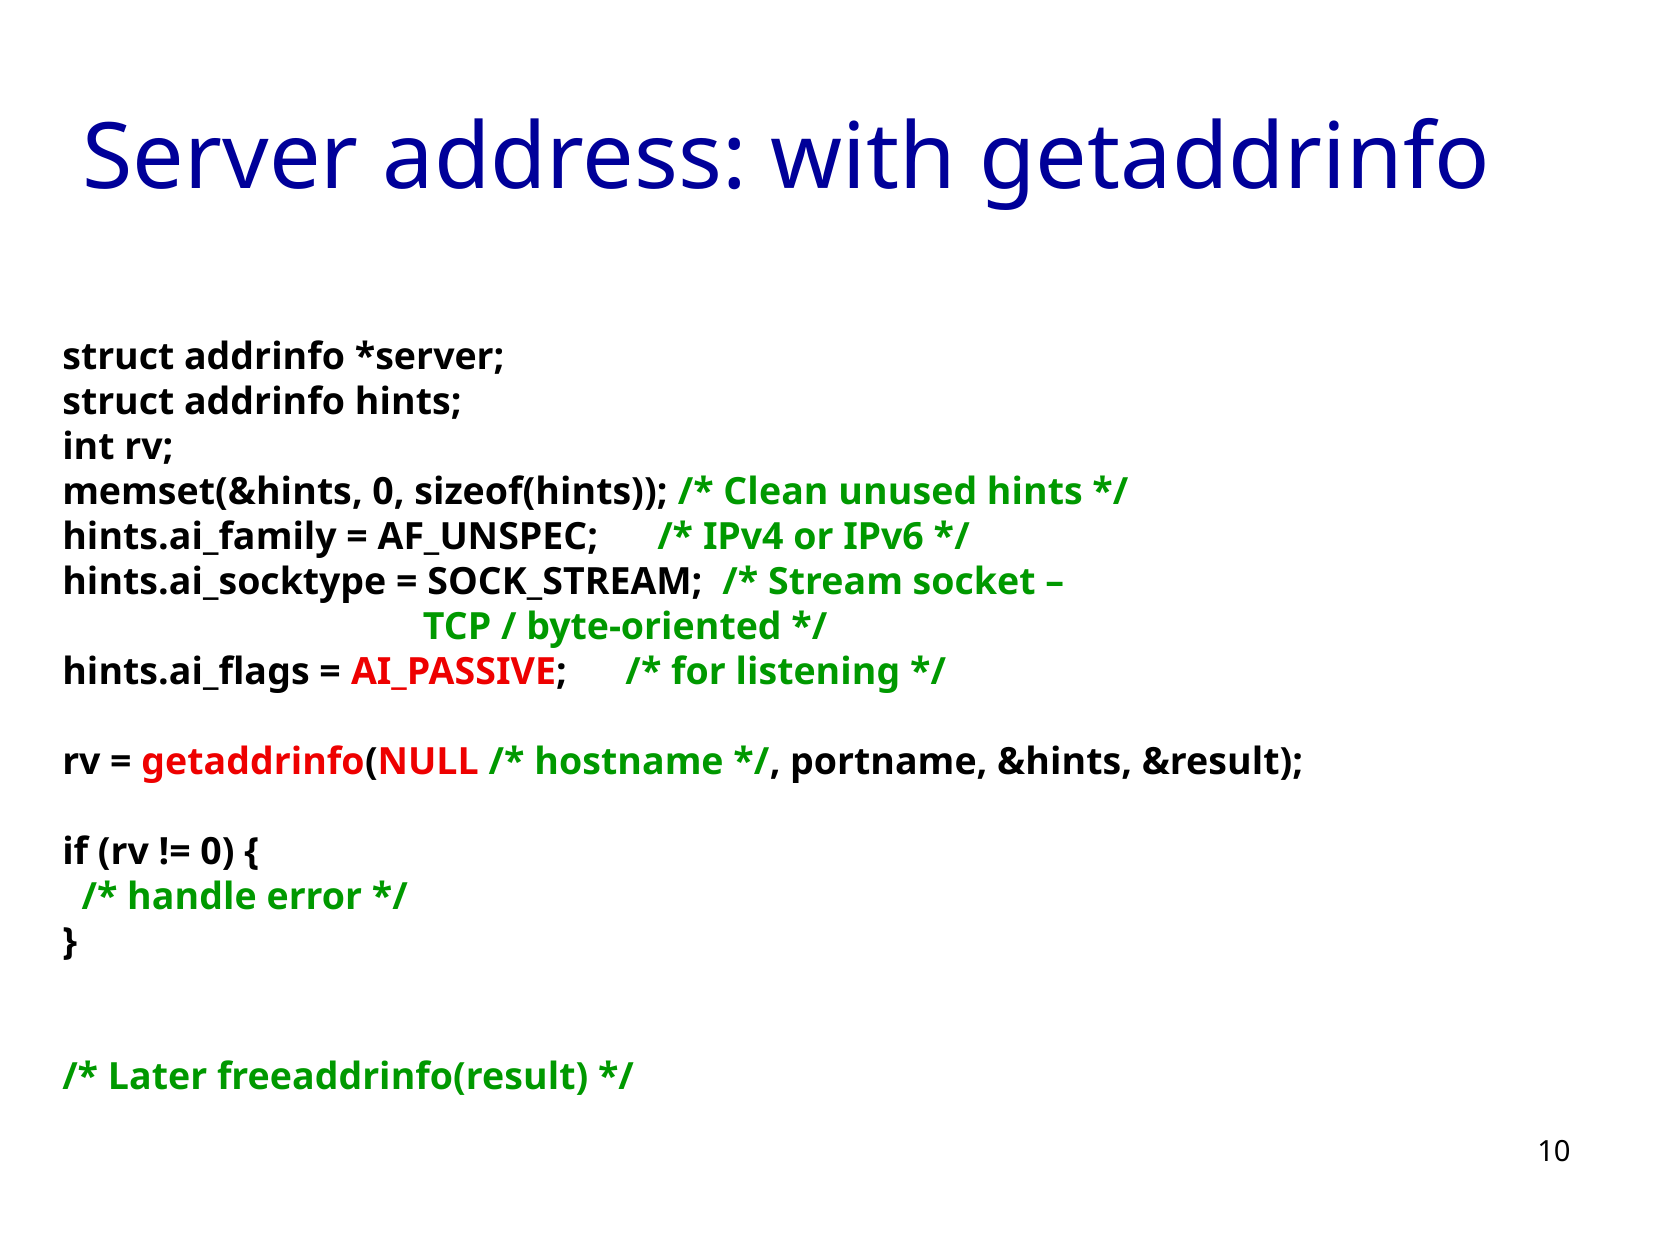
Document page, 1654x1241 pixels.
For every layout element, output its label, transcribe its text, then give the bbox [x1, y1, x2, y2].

text_box struct addrinfo *server; struct addrinfo hints; int rv; memset(&hints, 0, sizeof(hints)); /* Clean unused hints */ hints.ai_family = AF_UNSPEC; /* IPv4 or IPv6 */ hints.ai_socktype = SOCK_STREAM; /* Stream socket – TCP / byte-oriented */ hints.ai_flags = AI_PASSIVE; /* for listening */ rv = getaddrinfo(NULL /* hostname */, portname, &hints, &result); if (rv != 0) { /* handle error */ } /* Later freeaddrinfo(result) */ [47, 324, 1560, 1105]
title Server address: with getaddrinfo [82, 49, 1571, 257]
